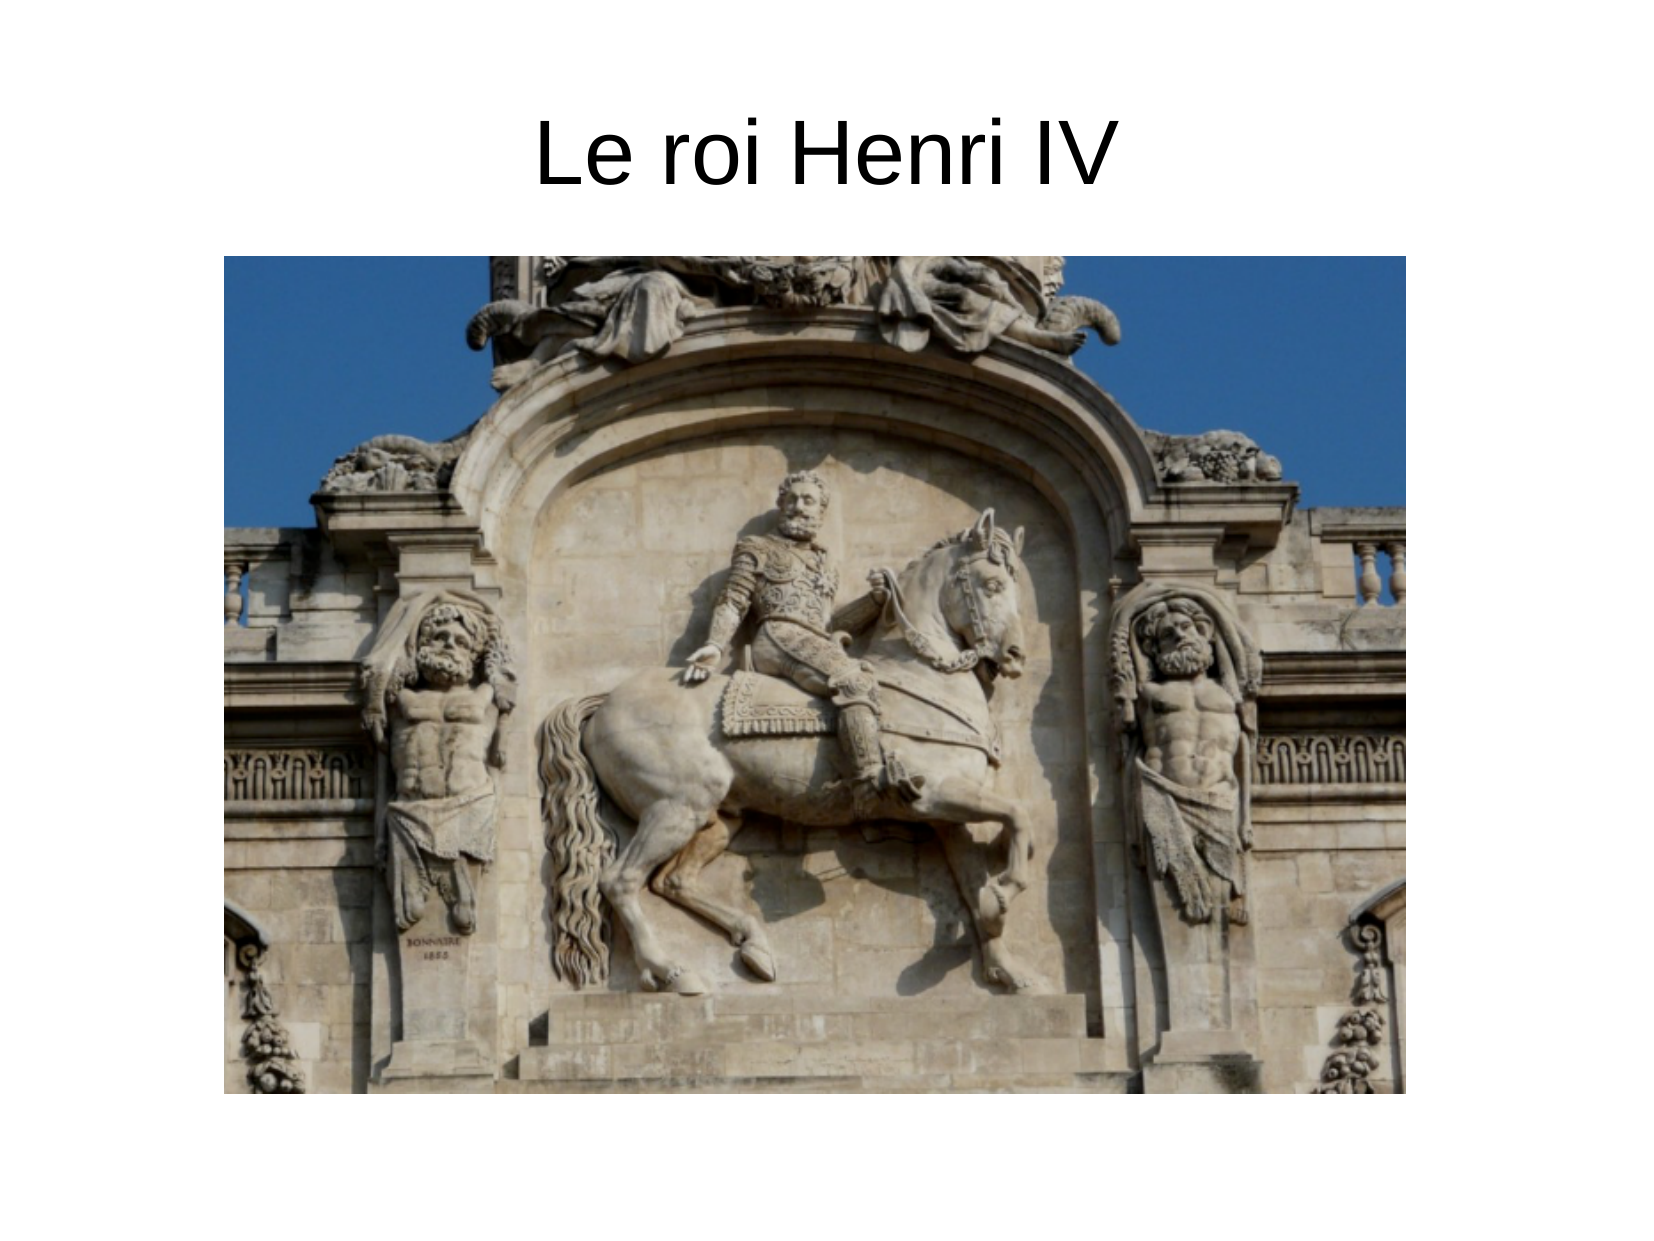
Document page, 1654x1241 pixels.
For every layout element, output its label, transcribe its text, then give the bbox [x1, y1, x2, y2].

title Le roi Henri IV [82, 49, 1571, 257]
picture [224, 256, 1406, 1094]
